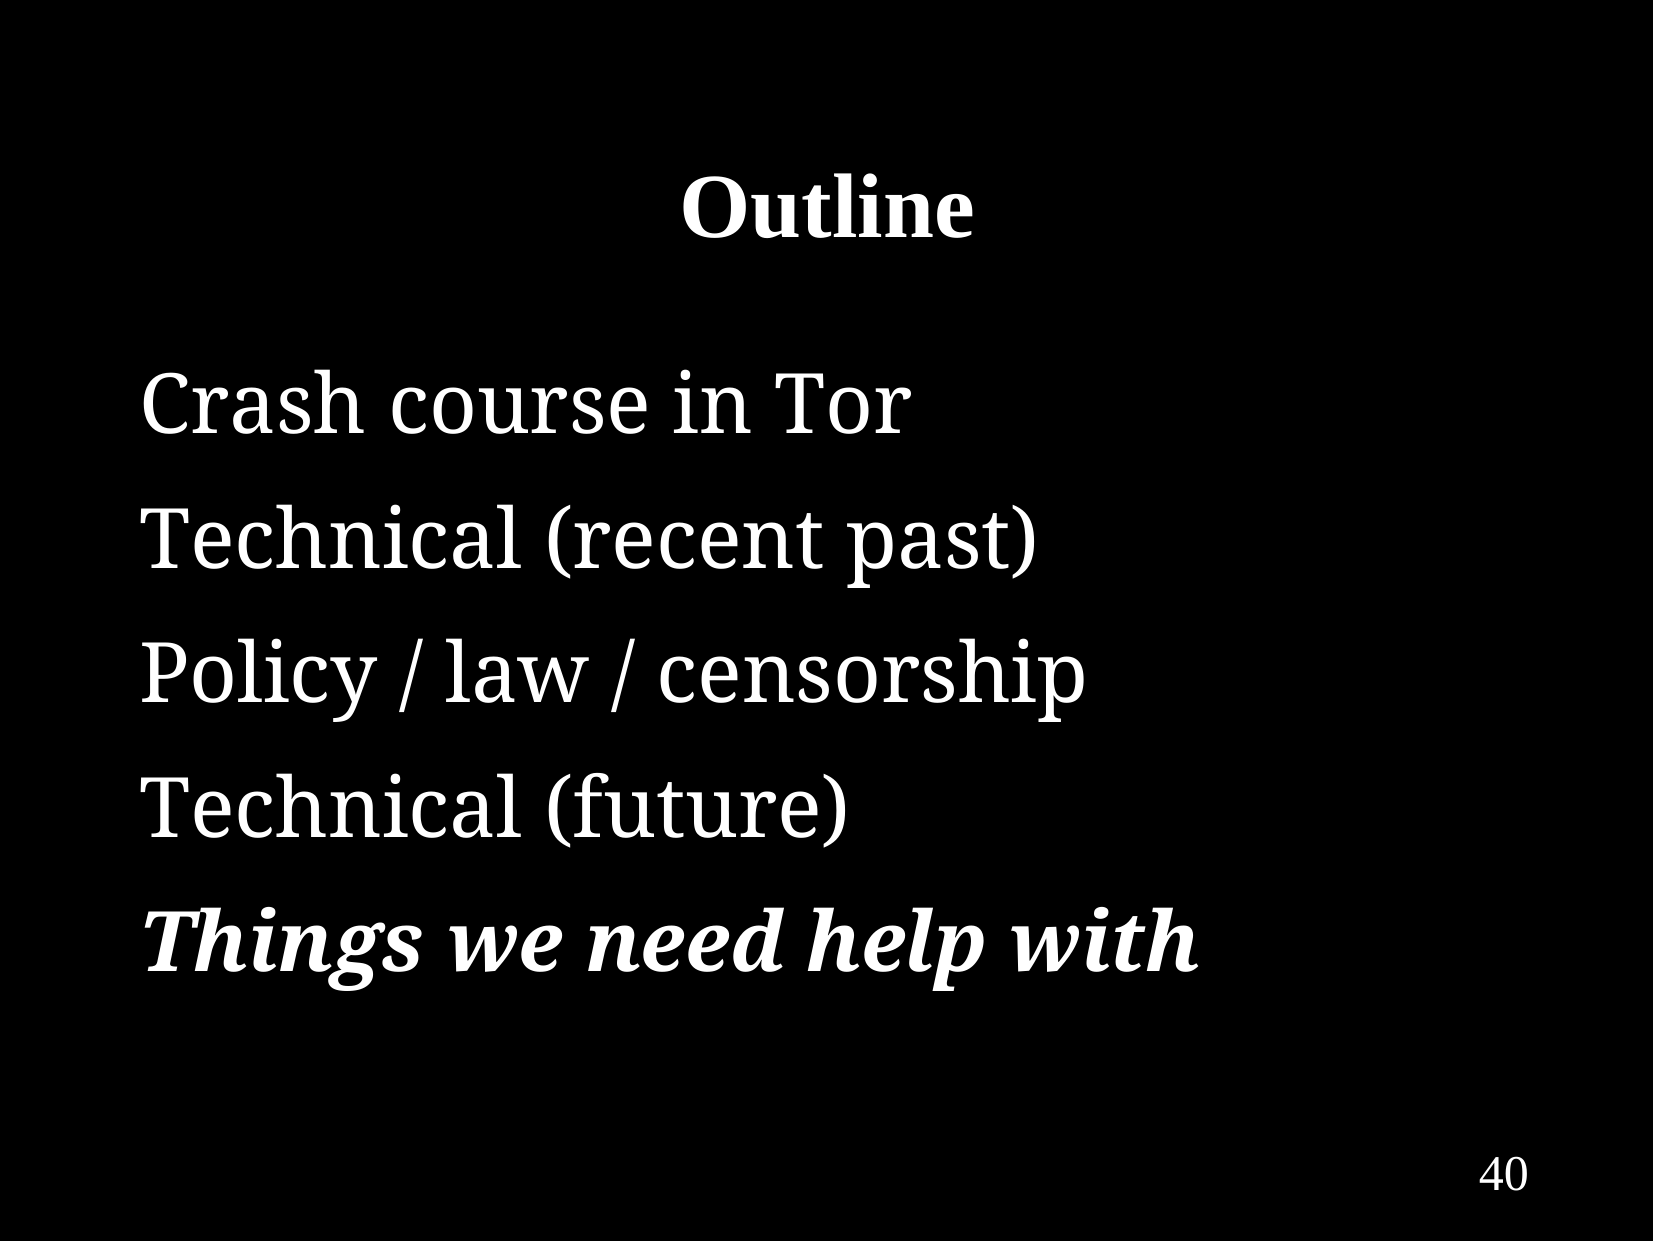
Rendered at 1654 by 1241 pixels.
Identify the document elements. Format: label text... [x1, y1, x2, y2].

list Crash course in Tor Technical (recent past) Policy / law / censorship Technical (future) Things we need help with [121, 344, 1534, 1127]
title Outline [121, 102, 1534, 311]
